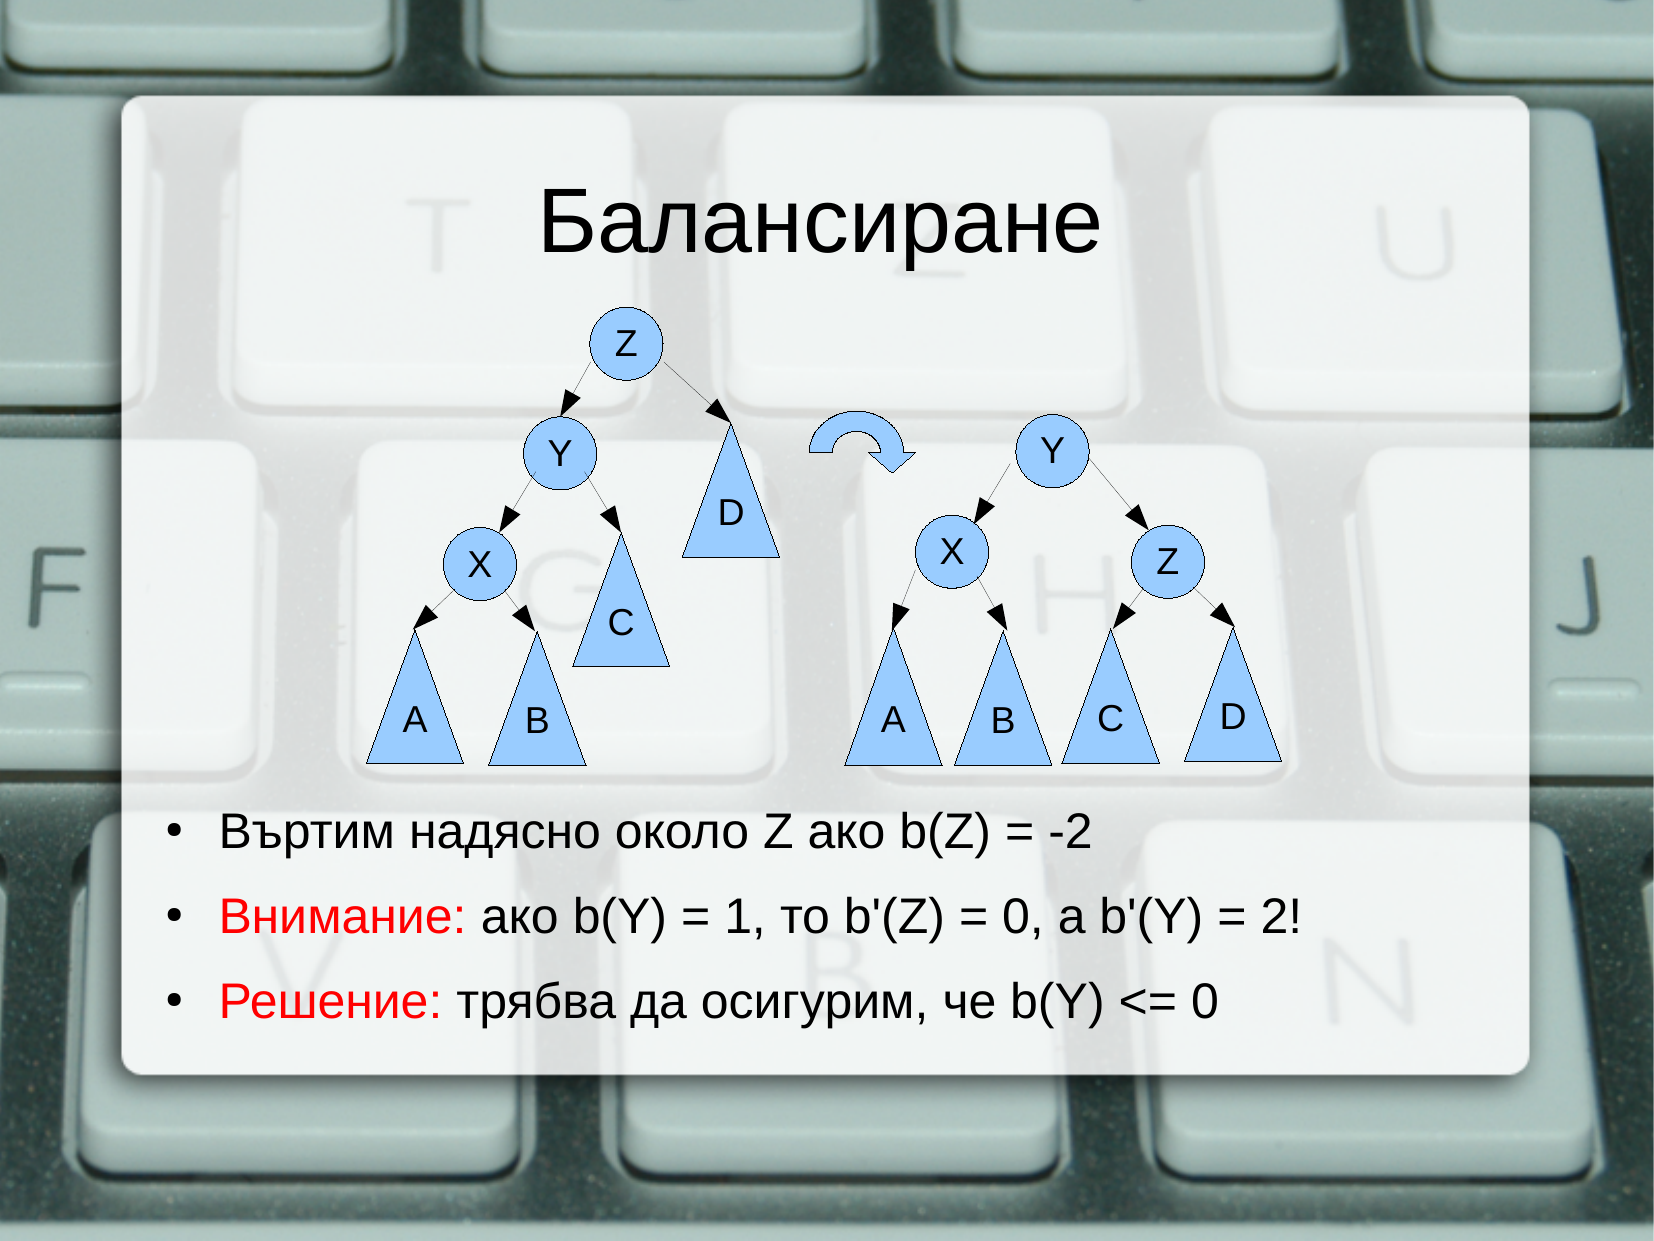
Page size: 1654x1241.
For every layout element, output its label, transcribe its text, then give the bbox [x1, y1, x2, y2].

text_box Y [1015, 414, 1090, 488]
text_box Z [1131, 525, 1205, 599]
text_box C [1061, 628, 1160, 764]
text_box A [366, 629, 464, 764]
text_box D [682, 423, 780, 558]
text_box X [443, 527, 517, 601]
text_box Y [523, 416, 597, 490]
text_box A [844, 629, 943, 766]
text_box [809, 411, 916, 473]
list Въртим надясно около Z ако b(Z) = -2 Внимание: ако b(Y) = 1, то b'(Z) = 0, а b'(Y) = 2! Решение: трябва да осигурим, че b(Y) <= 0 [147, 803, 1506, 1074]
title Балансиране [135, 117, 1506, 325]
text_box D [1184, 627, 1282, 762]
text_box C [572, 533, 670, 667]
text_box B [954, 630, 1052, 766]
text_box B [488, 631, 587, 766]
text_box Z [589, 307, 664, 381]
picture [0, 0, 1654, 1241]
text_box X [915, 515, 989, 589]
